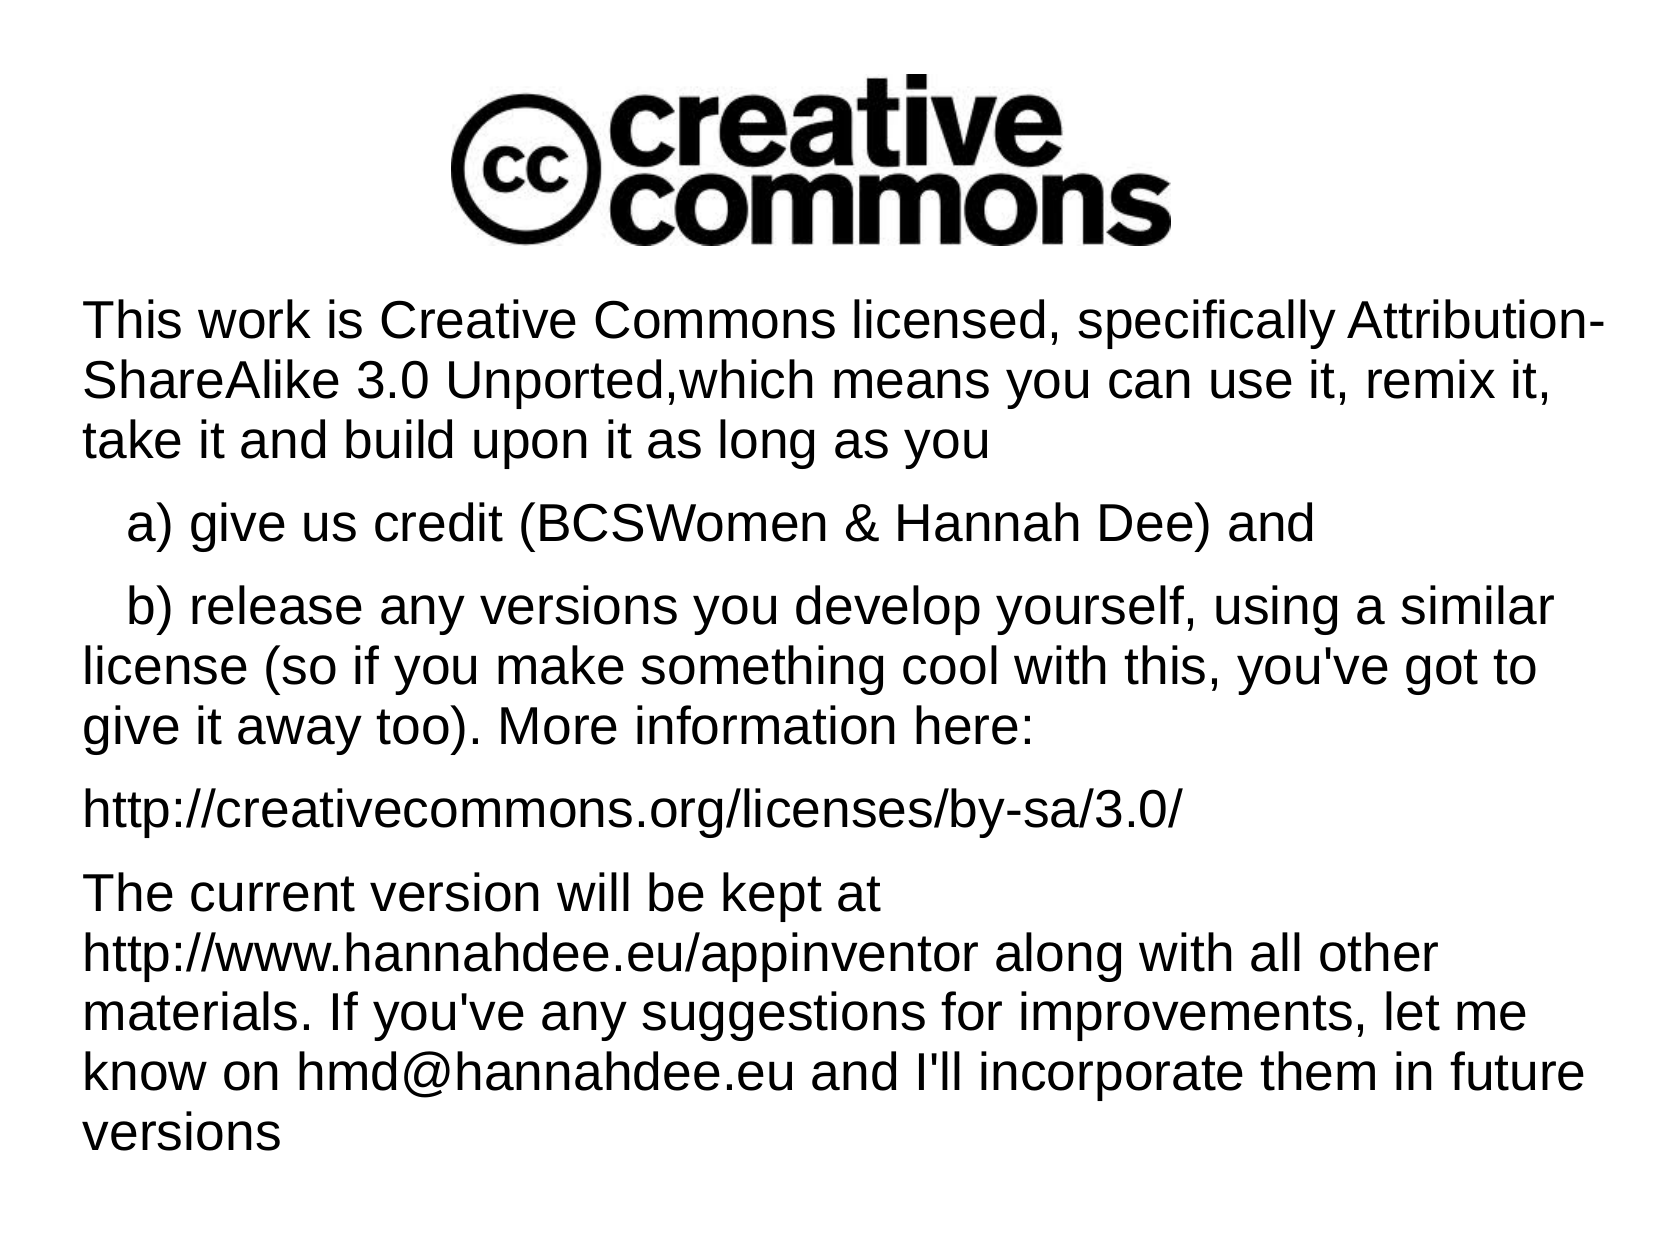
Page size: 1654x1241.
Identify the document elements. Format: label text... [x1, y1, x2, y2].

list This work is Creative Commons licensed, specifically Attribution-ShareAlike 3.0 Unported,which means you can use it, remix it, take it and build upon it as long as you a) give us credit (BCSWomen & Hannah Dee) and b) release any versions you develop yourself, using a similar license (so if you make something cool with this, you've got to give it away too). More information here: http://creativecommons.org/licenses/by-sa/3.0/ The current version will be kept at http://www.hannahdee.eu/appinventor along with all other materials. If you've any suggestions for improvements, let me know on hmd@hannahdee.eu and I'll incorporate them in future versions [82, 290, 1636, 1171]
picture [451, 74, 1171, 246]
